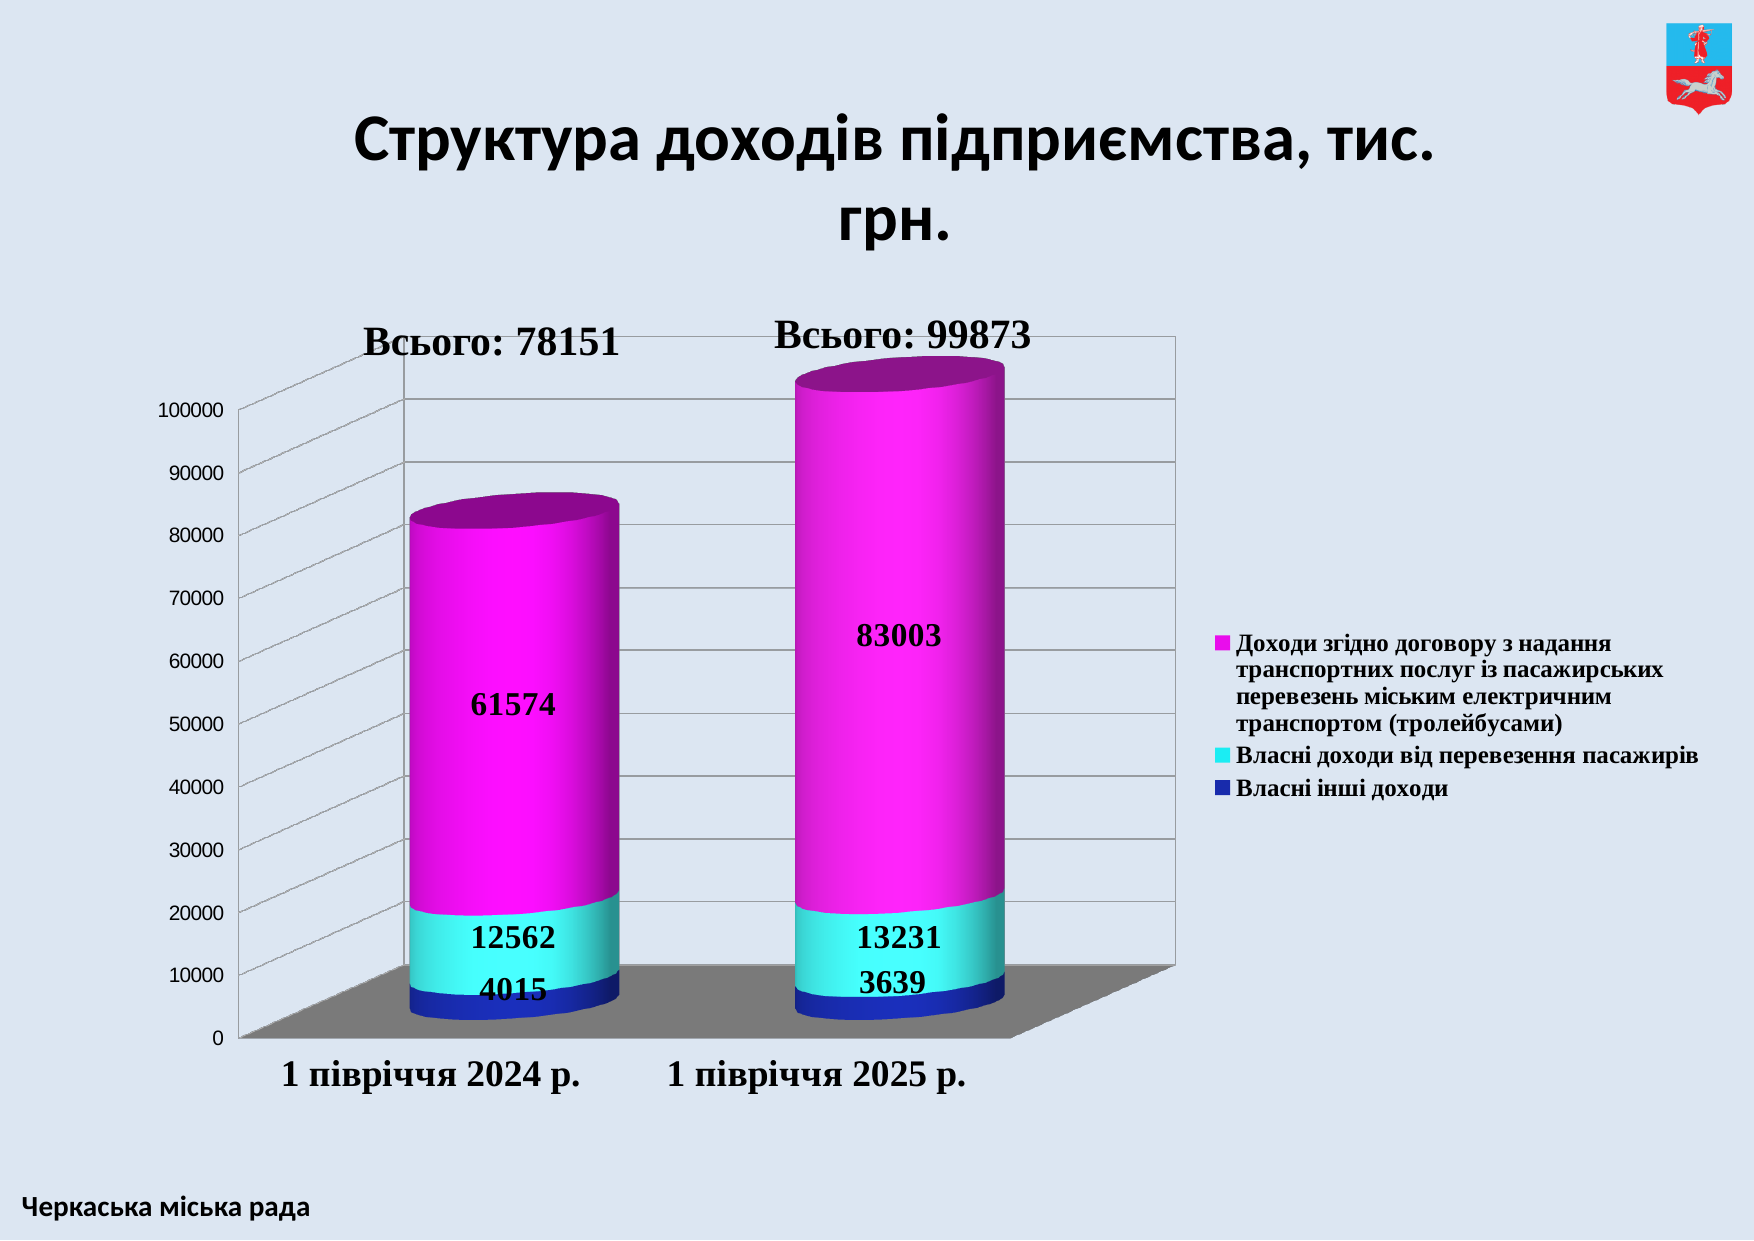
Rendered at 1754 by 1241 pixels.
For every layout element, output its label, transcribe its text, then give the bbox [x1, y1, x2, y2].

text_box Всього: 99873 [759, 300, 1175, 365]
text_box 3639 [844, 956, 975, 1016]
text_box Черкаська міська рада [7, 1180, 380, 1230]
picture [1663, 20, 1734, 117]
text_box Структура доходів підприємства, тис. грн. [316, 87, 1476, 262]
text_box Всього: 78151 [348, 307, 726, 372]
chart [125, 316, 1721, 1114]
